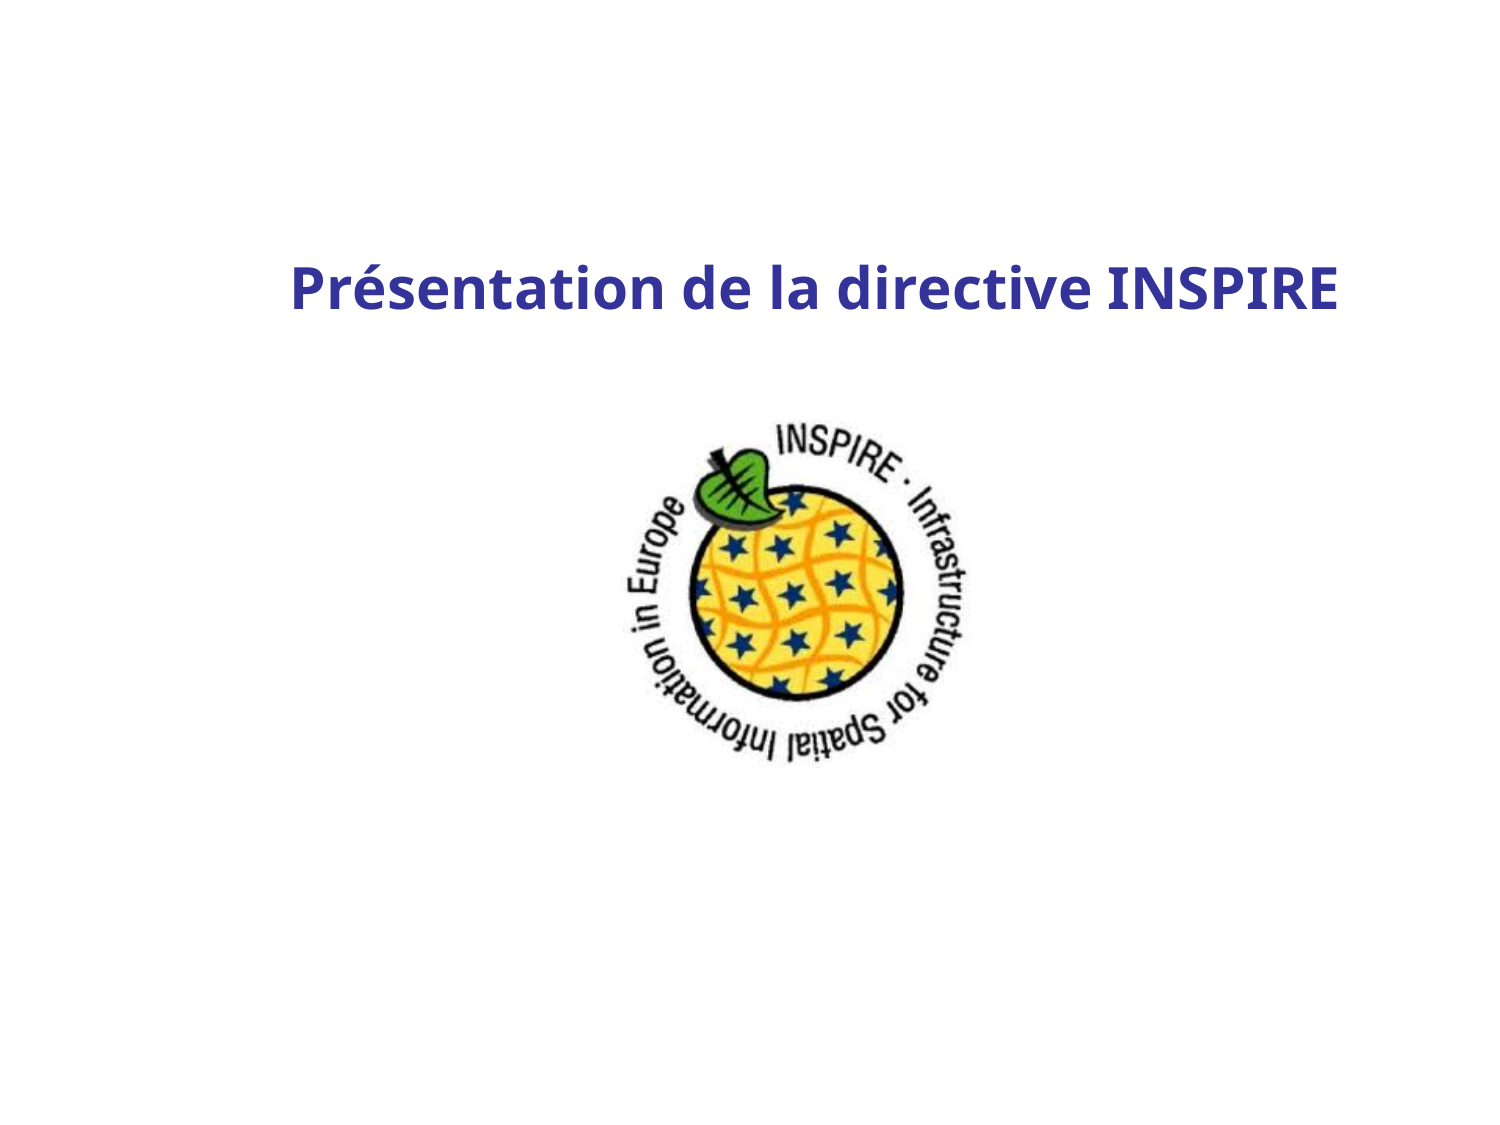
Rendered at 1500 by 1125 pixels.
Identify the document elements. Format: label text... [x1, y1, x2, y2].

picture [620, 420, 975, 768]
text_box Présentation de la directive INSPIRE [253, 243, 1377, 329]
